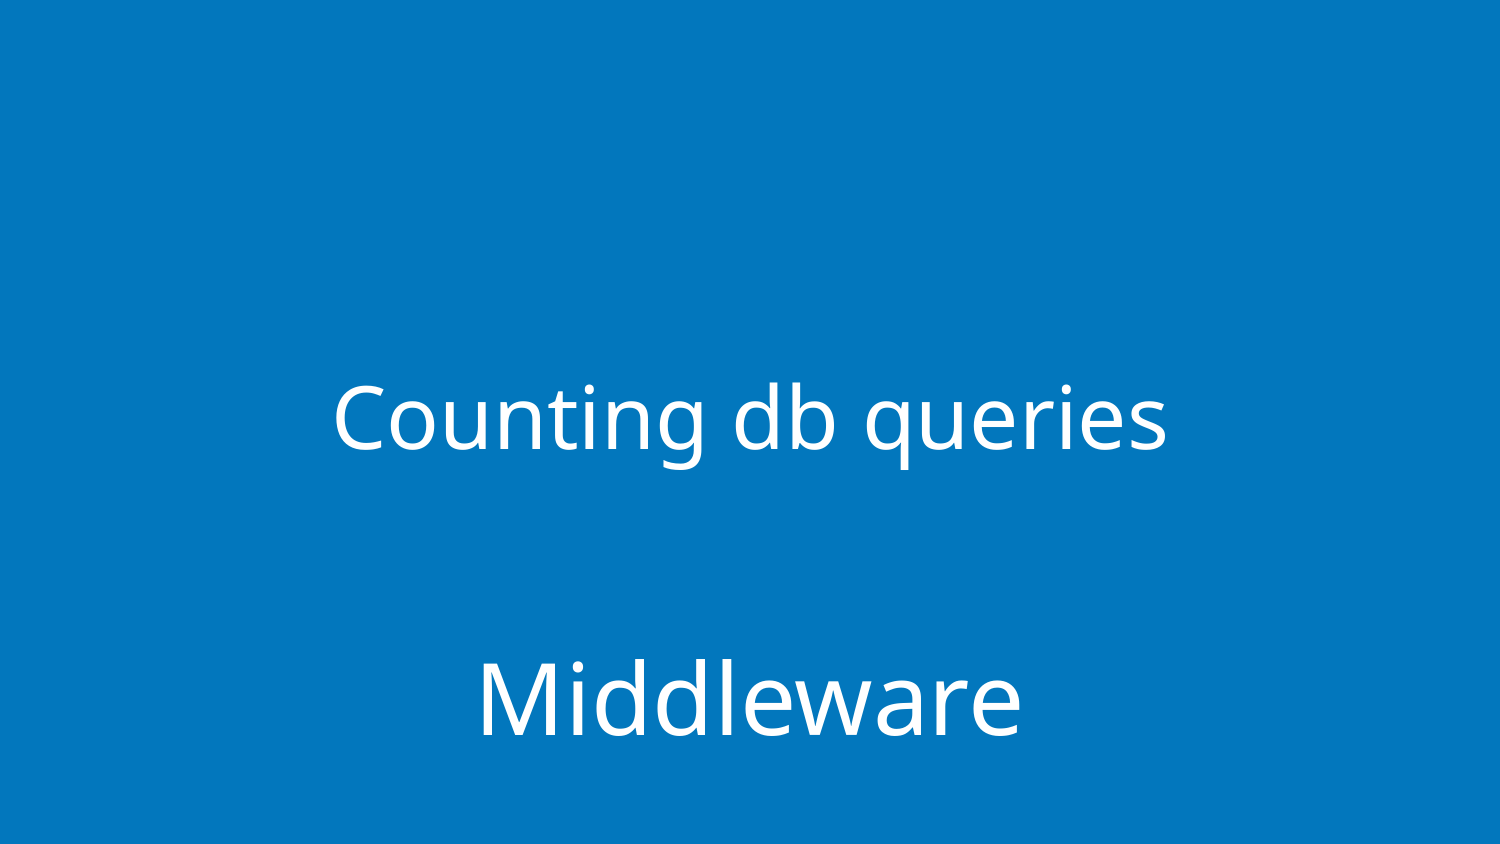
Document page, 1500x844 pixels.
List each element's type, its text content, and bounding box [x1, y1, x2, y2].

title Counting db queries [75, 58, 1425, 568]
text_box Middleware [75, 568, 1425, 771]
